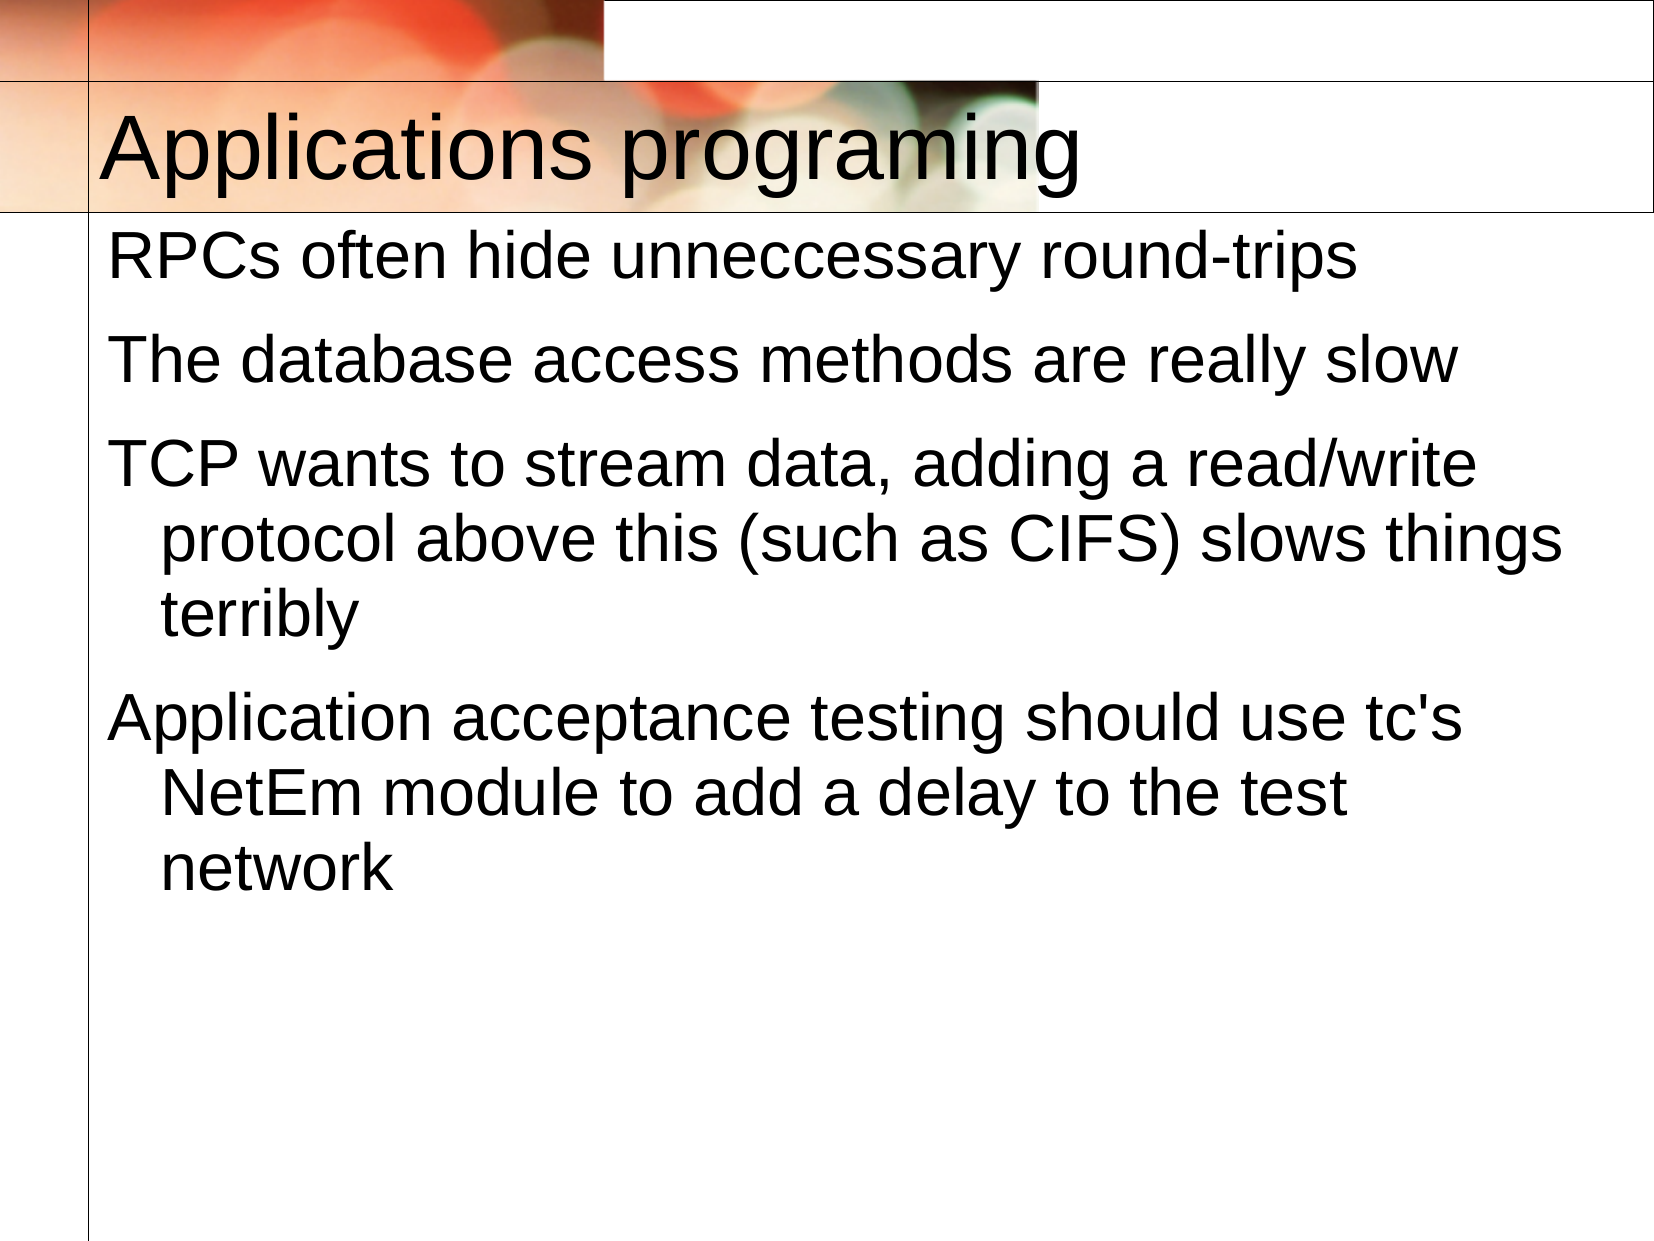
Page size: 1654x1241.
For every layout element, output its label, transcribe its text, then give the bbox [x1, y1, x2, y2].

list RPCs often hide unneccessary round-trips The database access methods are really slow TCP wants to stream data, adding a read/write protocol above this (such as CIFS) slows things terribly Application acceptance testing should use tc's NetEm module to add a delay to the test network [89, 217, 1578, 1226]
picture [0, 82, 88, 212]
picture [89, 0, 1039, 81]
picture [89, 82, 1039, 212]
picture [0, 0, 88, 81]
title Applications programing [100, 95, 1571, 200]
